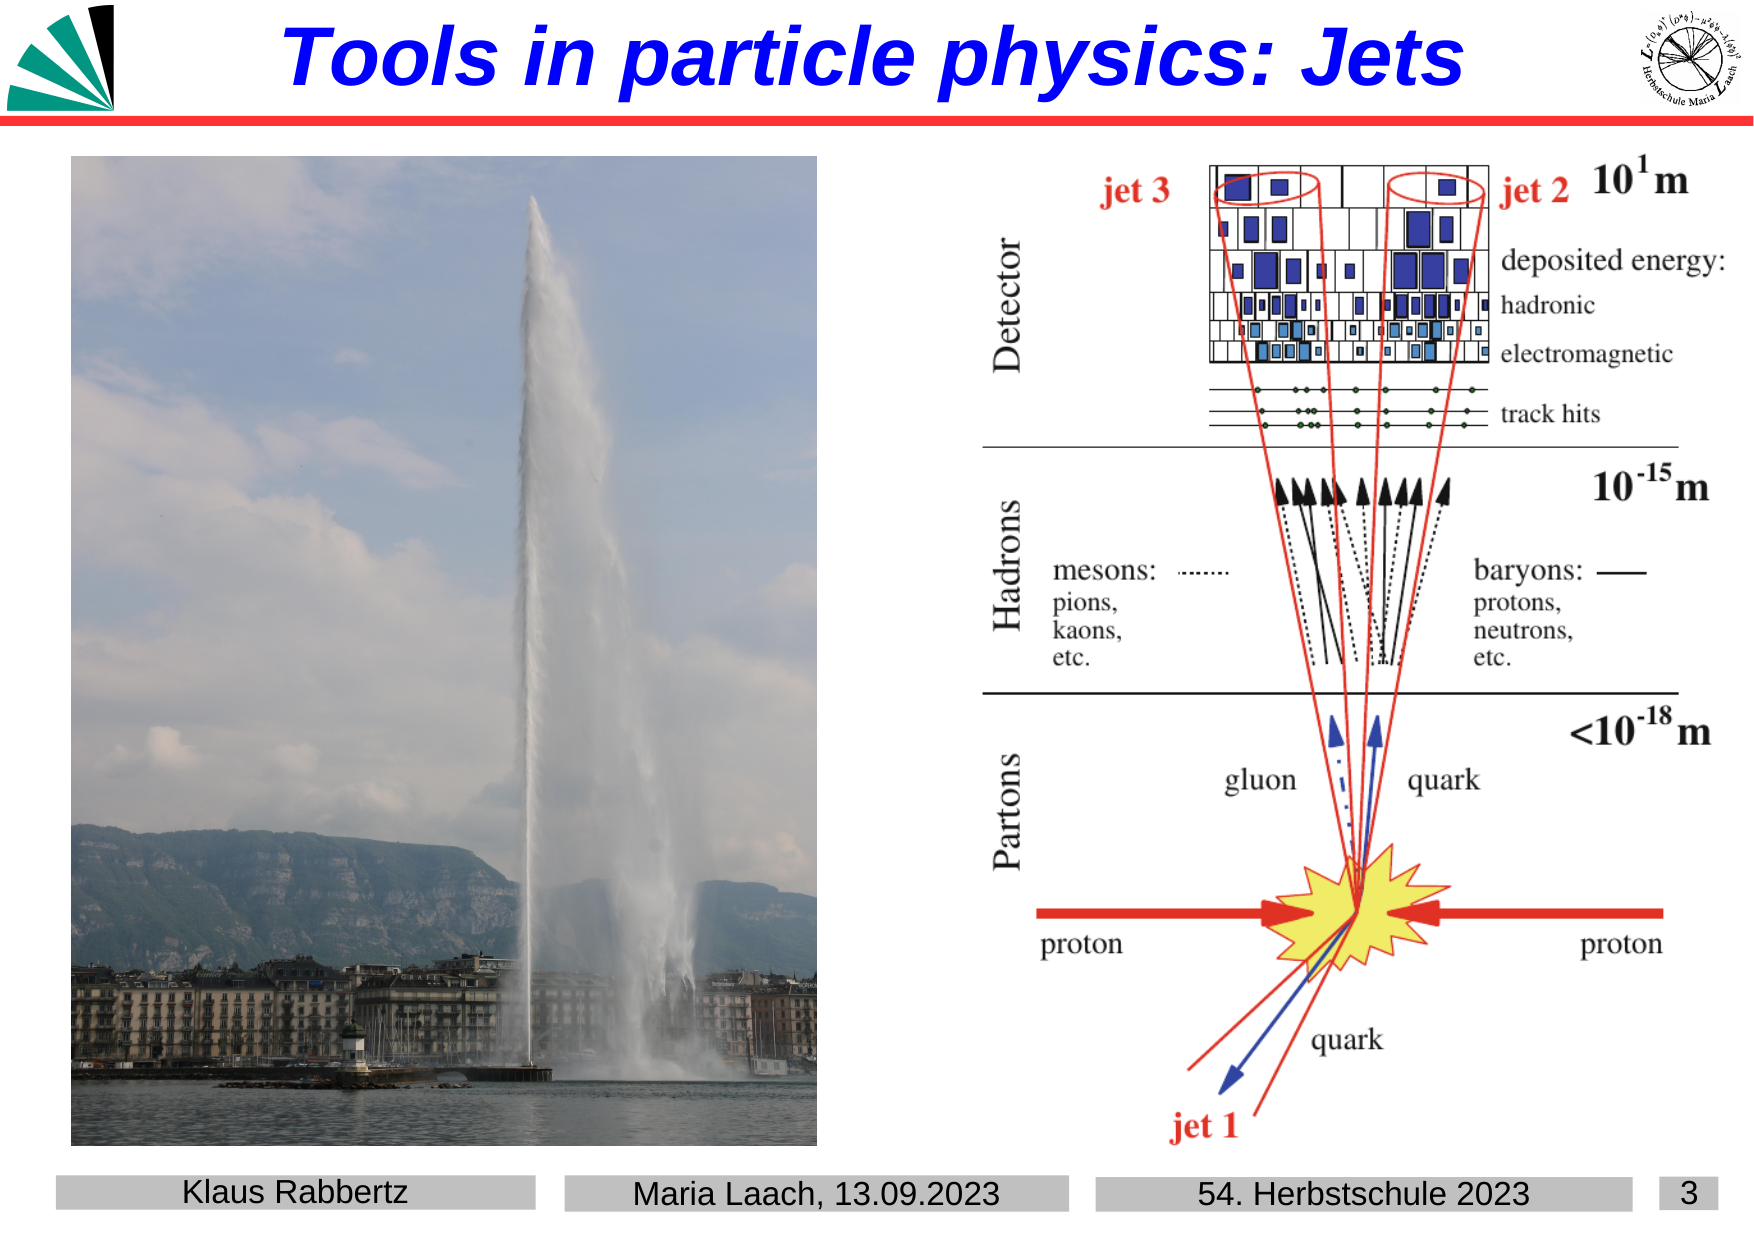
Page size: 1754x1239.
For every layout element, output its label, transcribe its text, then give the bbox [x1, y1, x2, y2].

picture [970, 146, 1730, 1153]
picture [7, 5, 114, 112]
picture [1641, 11, 1741, 106]
title Tools in particle physics: Jets [129, 0, 1617, 114]
picture [71, 156, 817, 1146]
